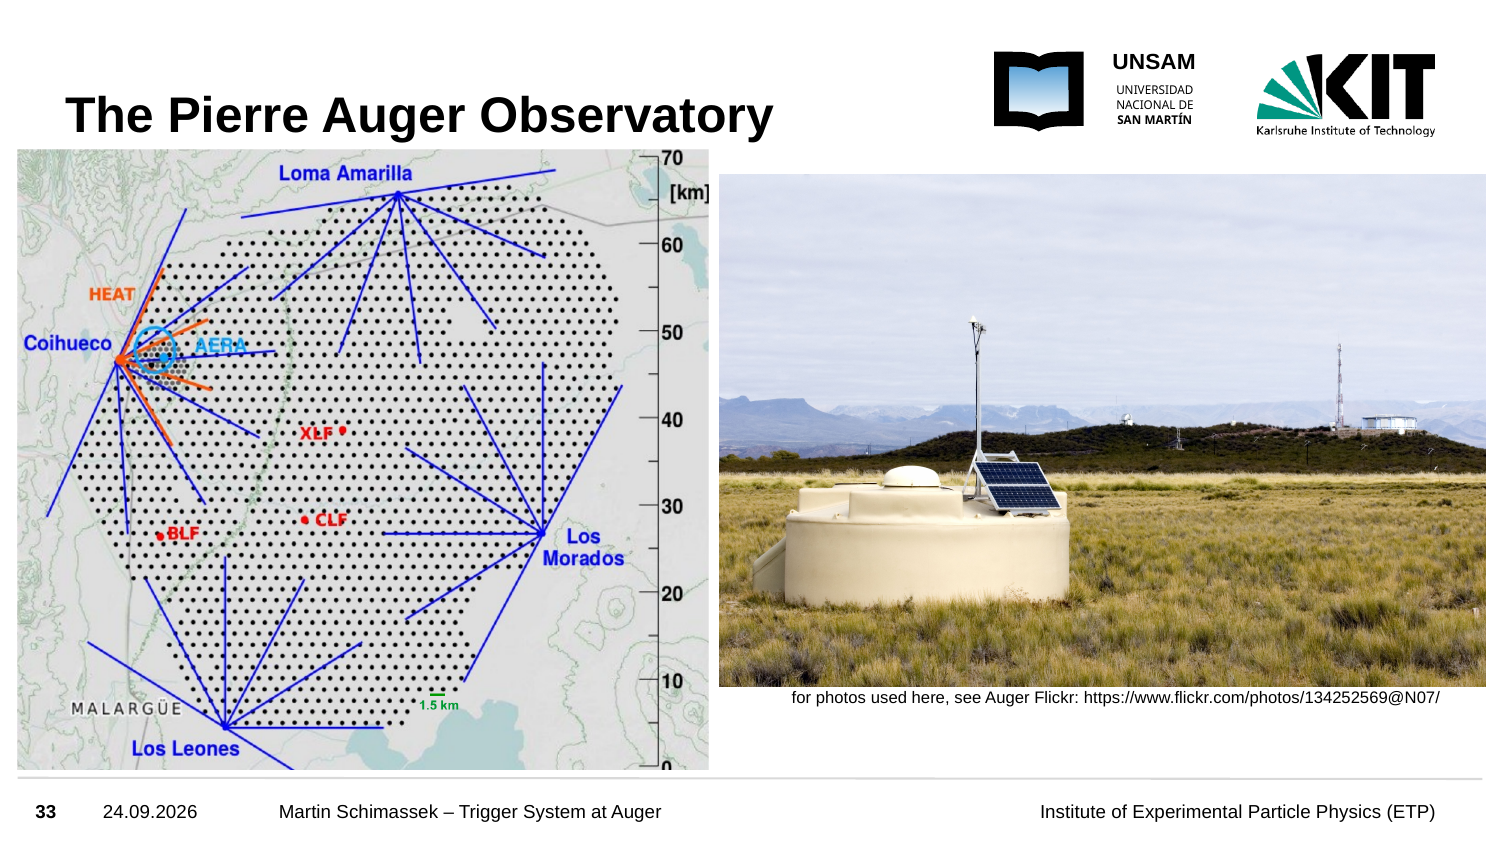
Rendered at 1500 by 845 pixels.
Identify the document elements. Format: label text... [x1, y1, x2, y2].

picture [719, 174, 1486, 687]
slide_number 01.11.2021 [102, 778, 272, 844]
picture [1257, 54, 1435, 137]
title The Pierre Auger Observatory [64, 48, 1192, 144]
text_box for photos used here, see Auger Flickr: https://www.flickr.com/photos/134252569@N07/ [776, 681, 1500, 781]
picture [17, 149, 709, 770]
slide_number <number> [35, 778, 89, 844]
